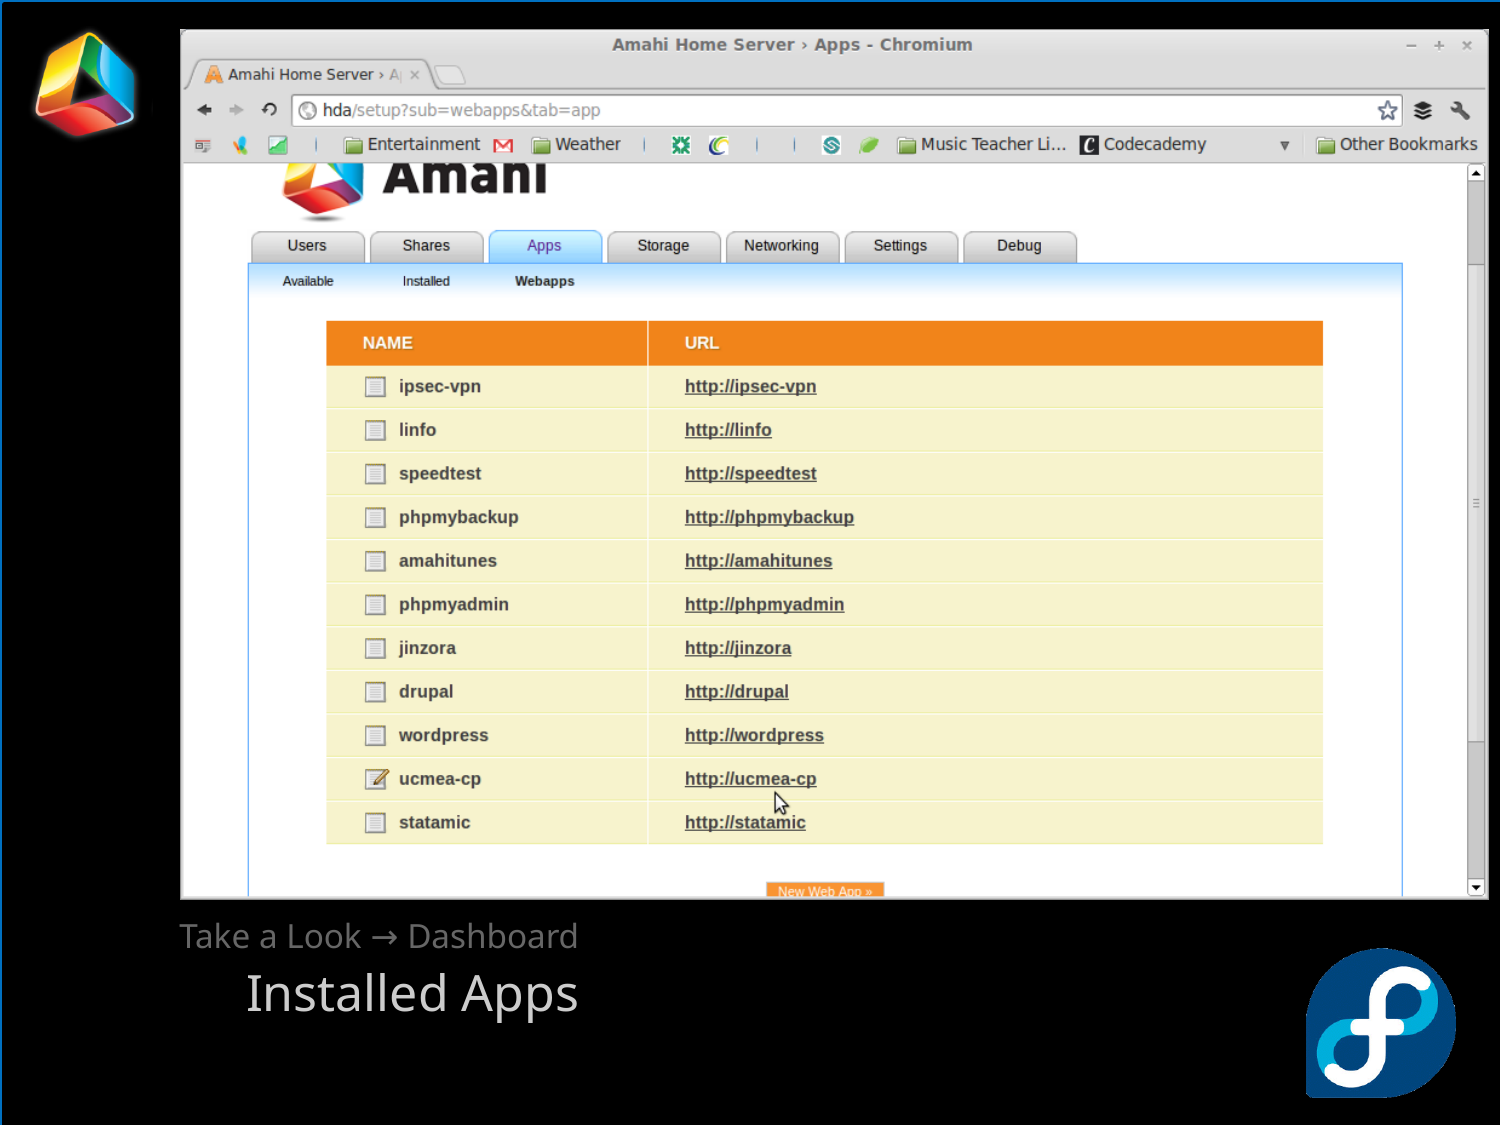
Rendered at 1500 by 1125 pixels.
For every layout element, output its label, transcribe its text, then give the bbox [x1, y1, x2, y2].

text_box Take a Look → Dashboard Installed Apps [156, 905, 1207, 1061]
text_box [0, 0, 1500, 1125]
picture [180, 29, 1489, 901]
picture [1306, 948, 1456, 1099]
picture [9, 26, 153, 158]
